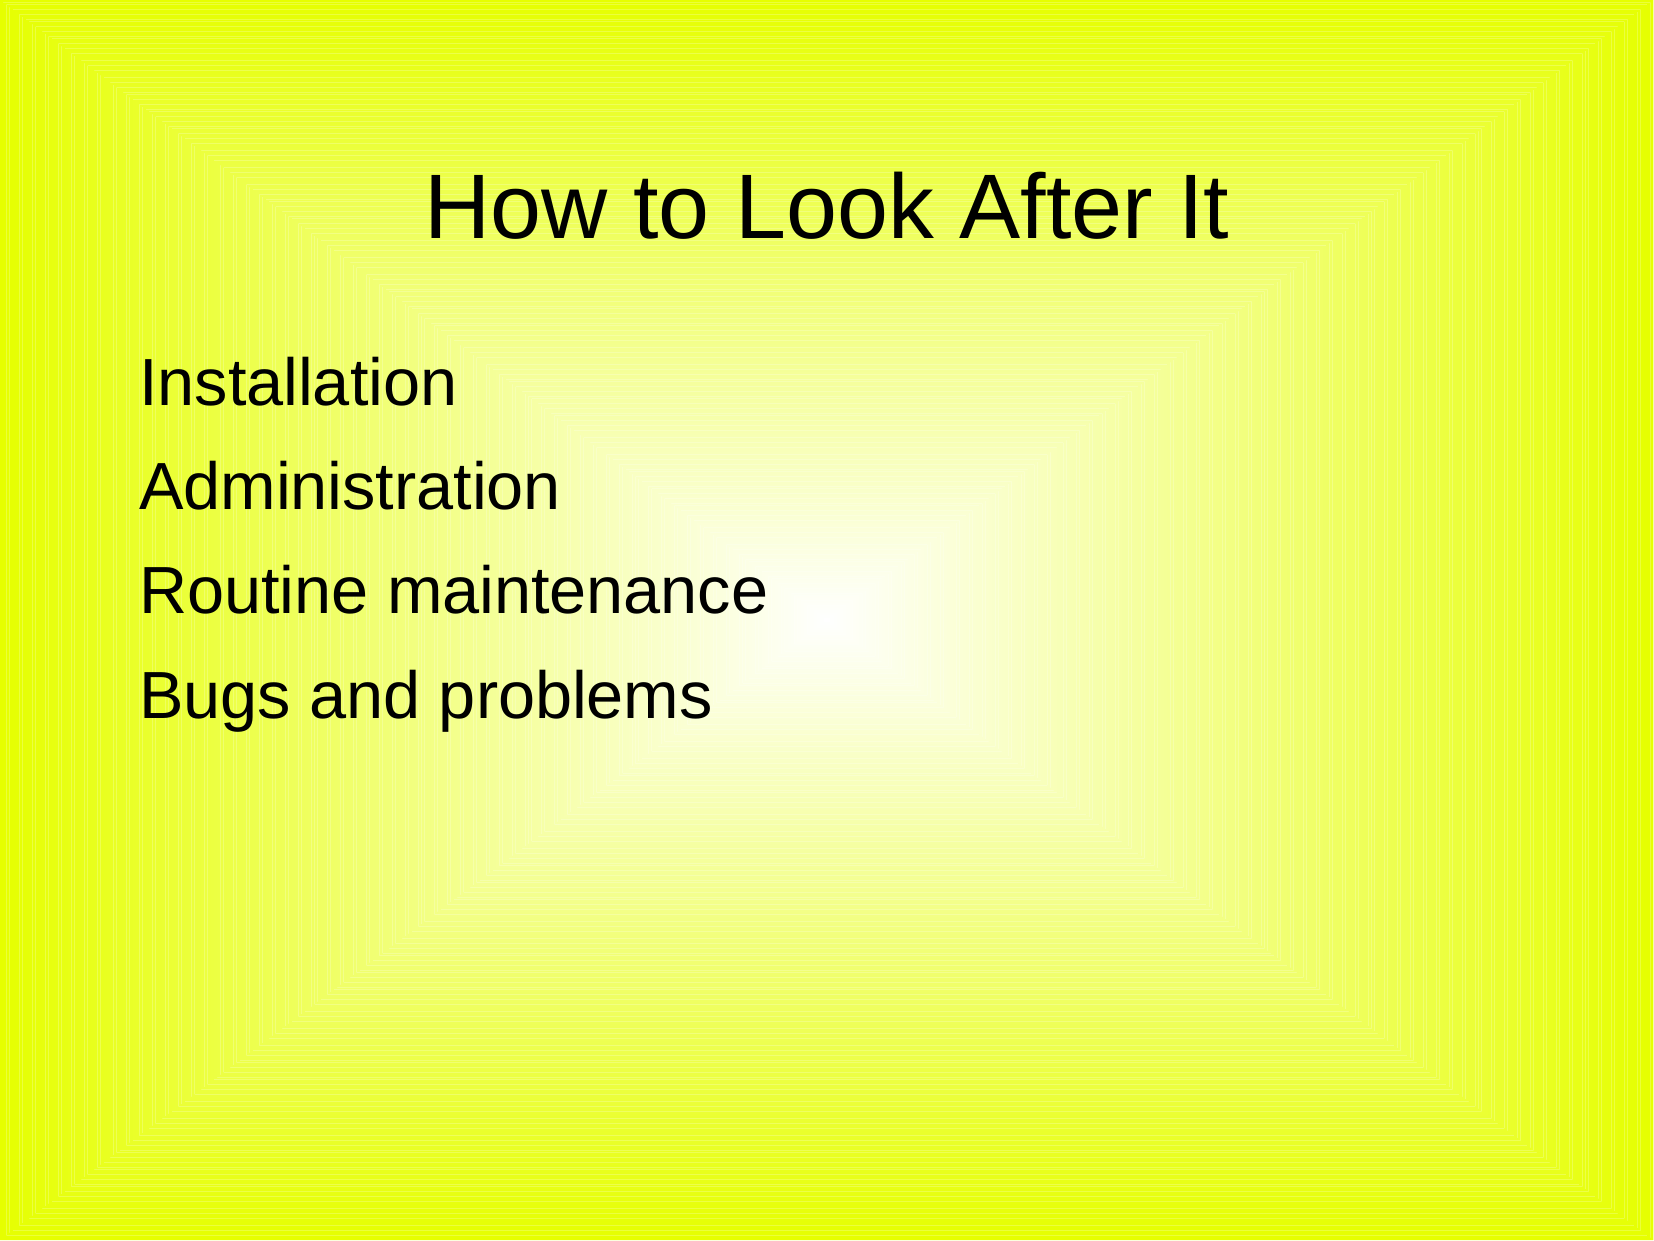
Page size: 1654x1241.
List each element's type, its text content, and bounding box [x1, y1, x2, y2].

list Installation Administration Routine maintenance Bugs and problems [121, 344, 1534, 1127]
title How to Look After It [121, 102, 1534, 311]
